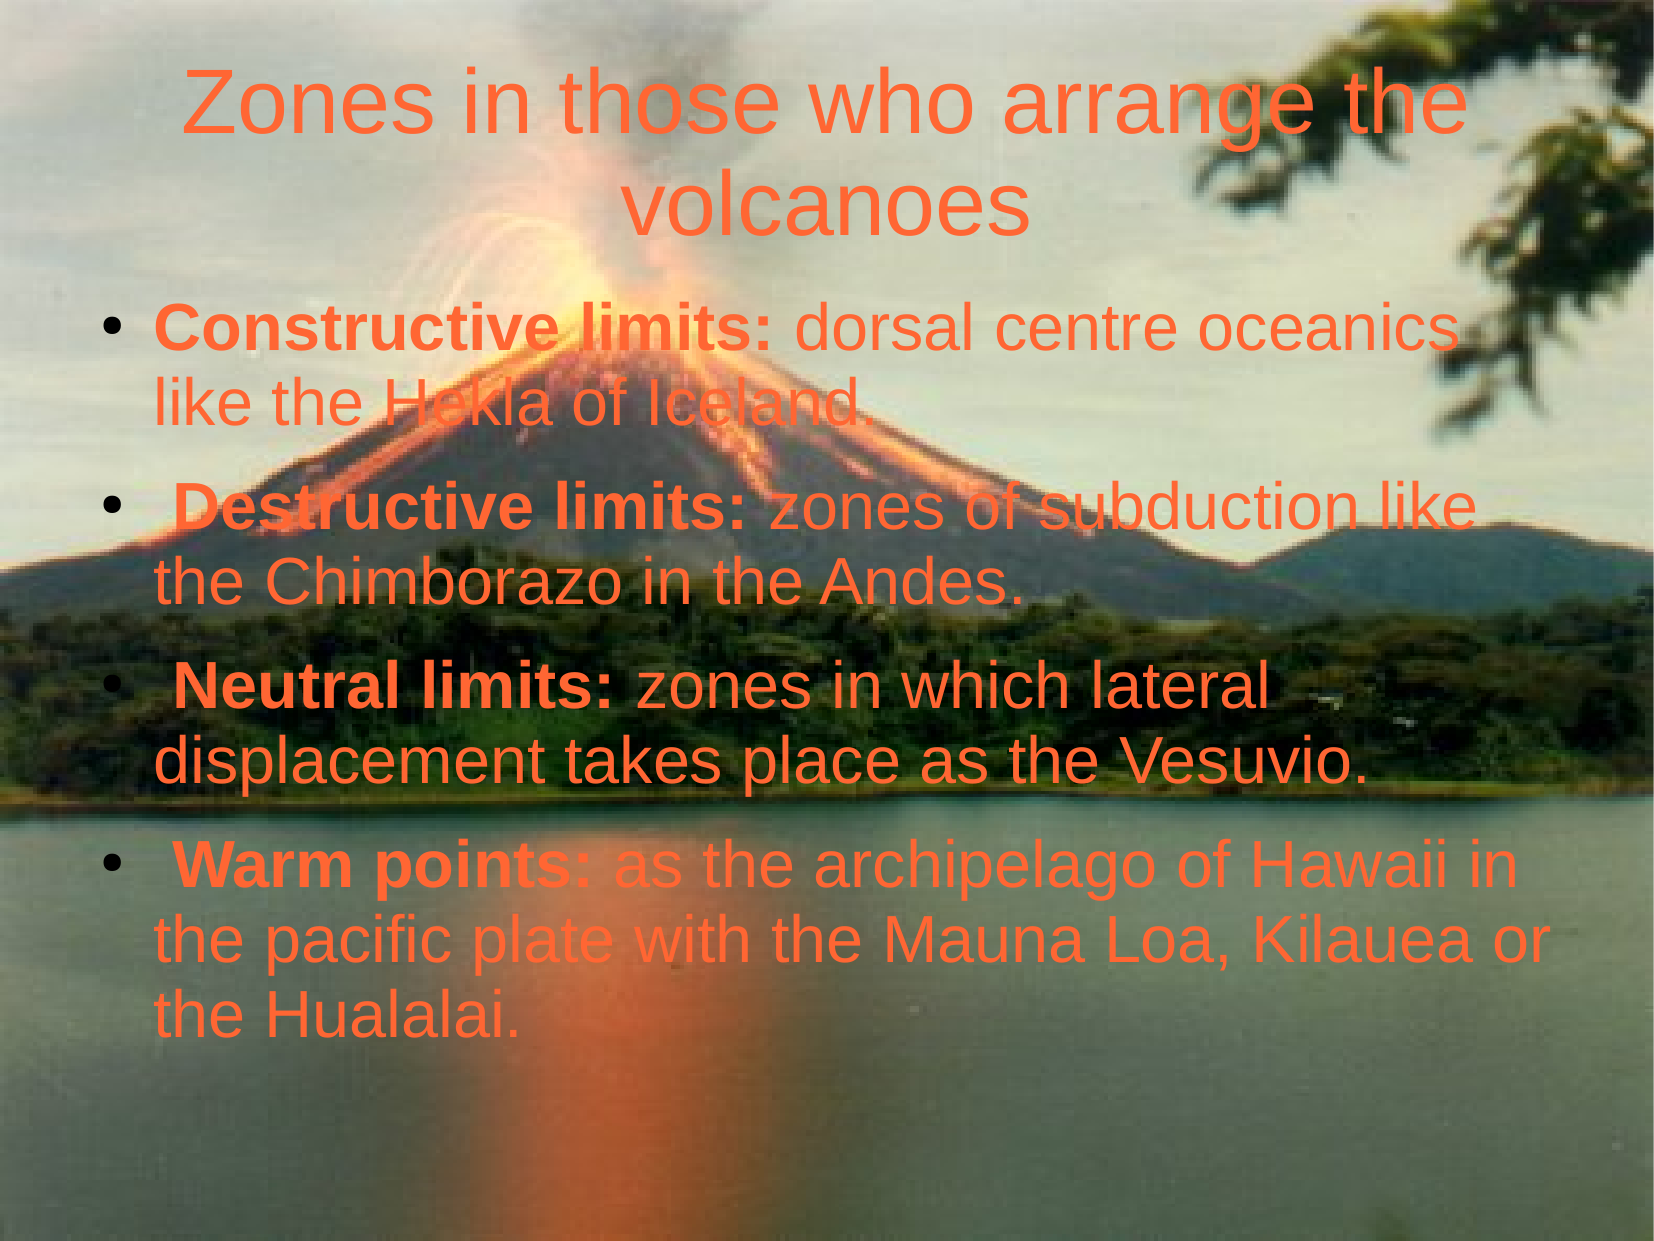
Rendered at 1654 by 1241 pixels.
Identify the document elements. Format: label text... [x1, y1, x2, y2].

list Constructive limits: dorsal centre oceanics like the Hekla of Iceland. Destructive limits: zones of subduction like the Chimborazo in the Andes. Neutral limits: zones in which lateral displacement takes place as the Vesuvio. Warm points: as the archipelago of Hawaii in the pacific plate with the Mauna Loa, Kilauea or the Hualalai. [82, 290, 1571, 1109]
picture [0, 0, 1654, 1241]
title Zones in those who arrange the volcanoes [82, 49, 1571, 257]
